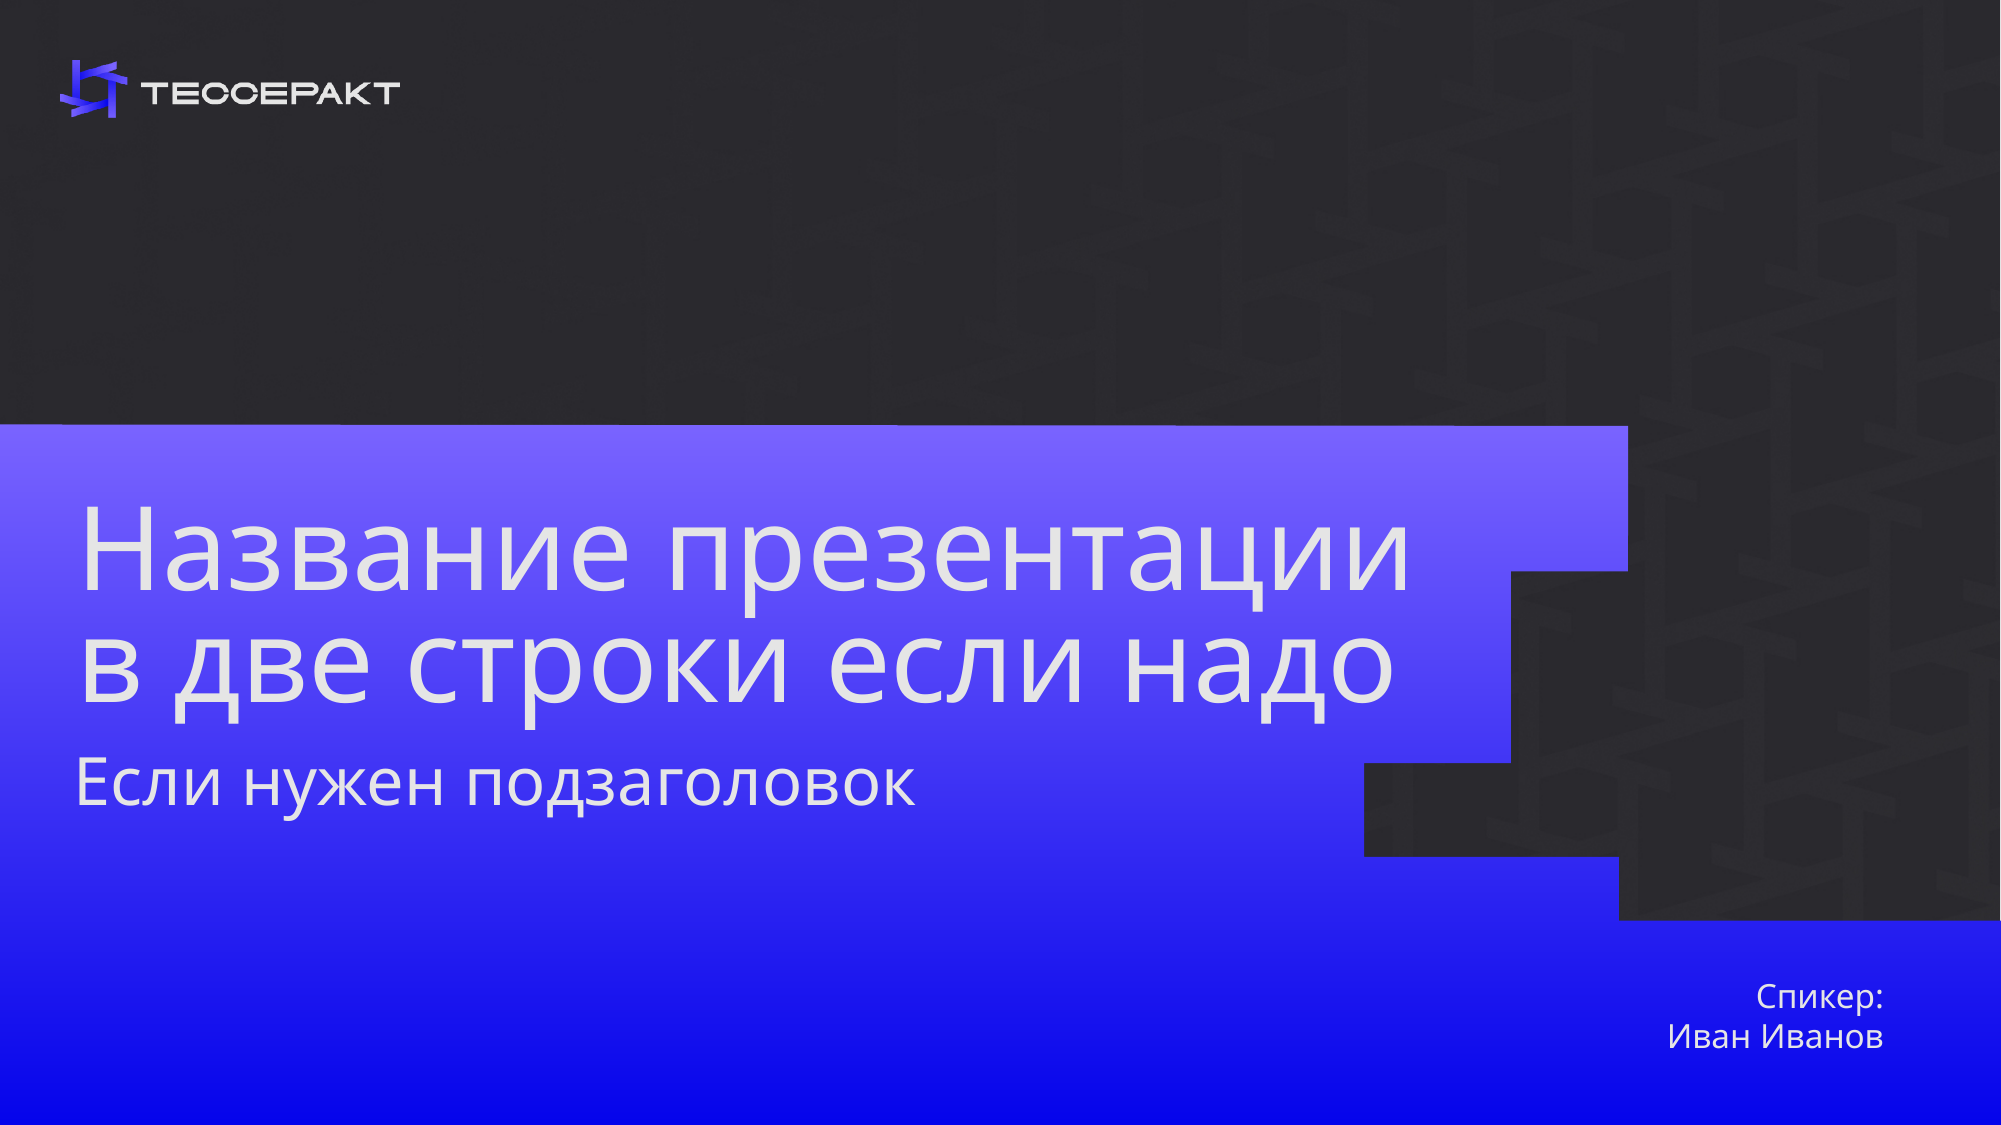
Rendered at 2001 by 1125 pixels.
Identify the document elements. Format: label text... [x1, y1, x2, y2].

picture [0, 0, 2001, 920]
list Если нужен подзаголовок [59, 731, 1211, 827]
list Спикер: Иван Иванов [1598, 967, 1949, 1063]
title Название презентации в две строки если надо [60, 464, 1445, 763]
